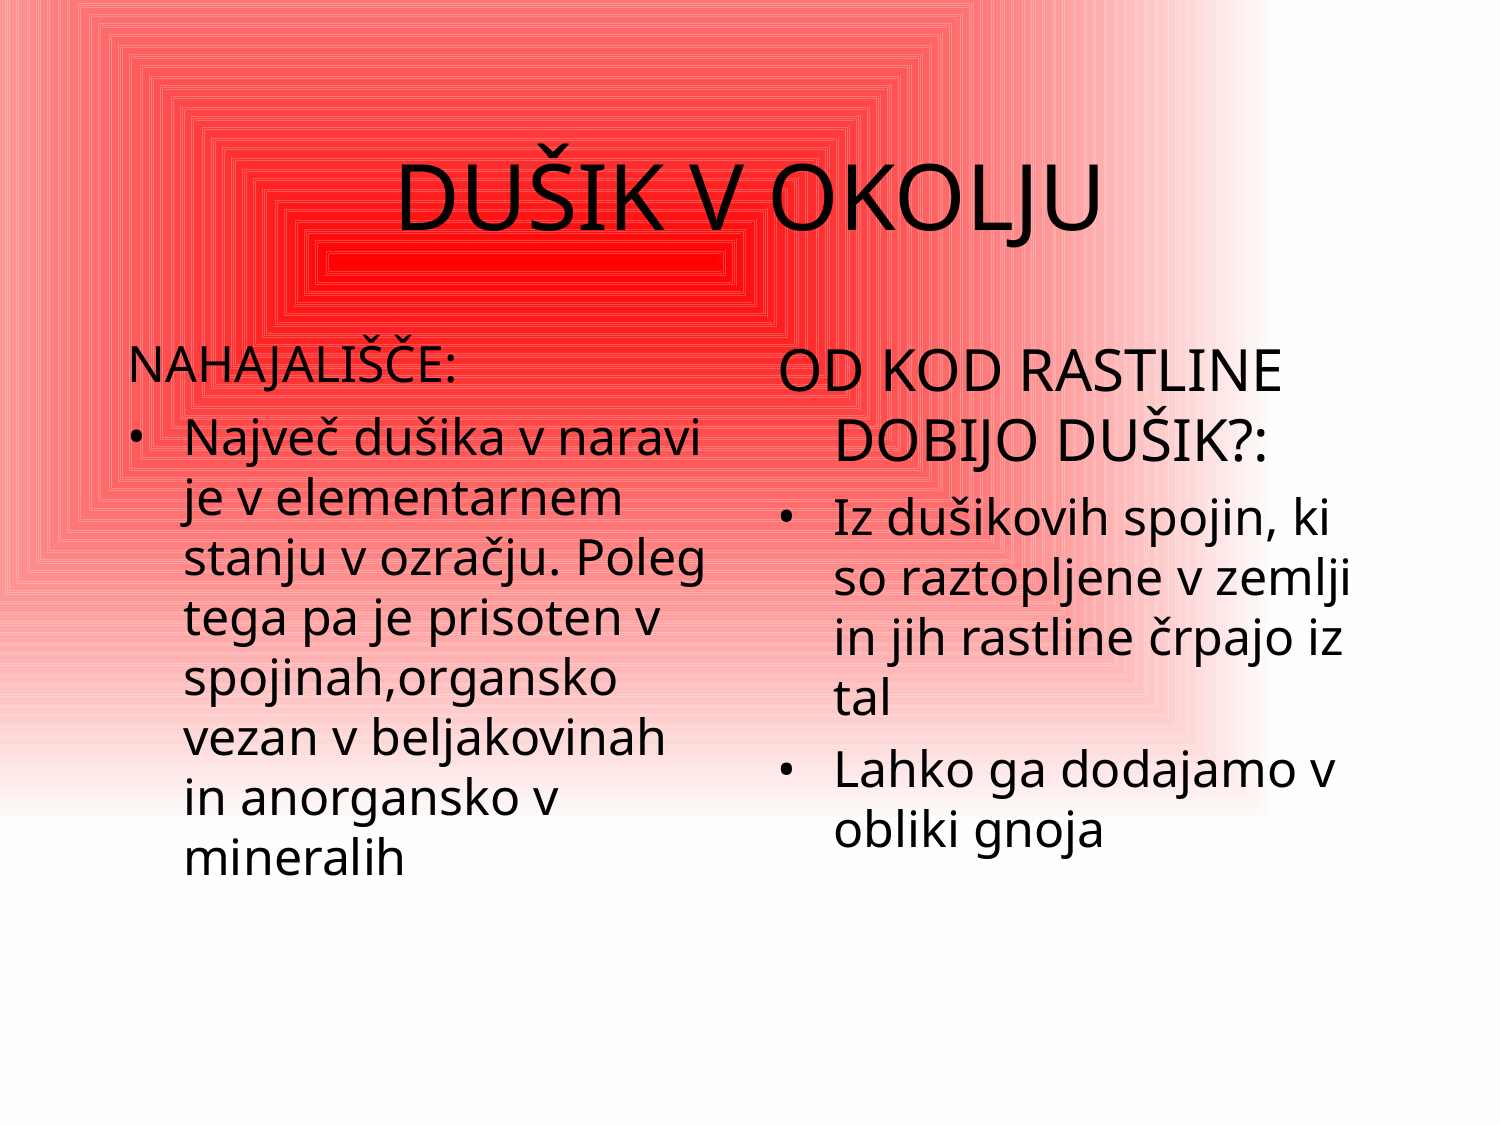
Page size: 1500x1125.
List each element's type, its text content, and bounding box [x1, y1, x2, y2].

list NAHAJALIŠČE: Največ dušika v naravi je v elementarnem stanju v ozračju. Poleg tega pa je prisoten v spojinah,organsko vezan v beljakovinah in anorgansko v mineralih [112, 324, 738, 1000]
list OD KOD RASTLINE DOBIJO DUŠIK?: Iz dušikovih spojin, ki so raztopljene v zemlji in jih rastline črpajo iz tal Lahko ga dodajamo v obliki gnoja [762, 324, 1388, 1000]
title DUŠIK V OKOLJU [112, 99, 1388, 288]
